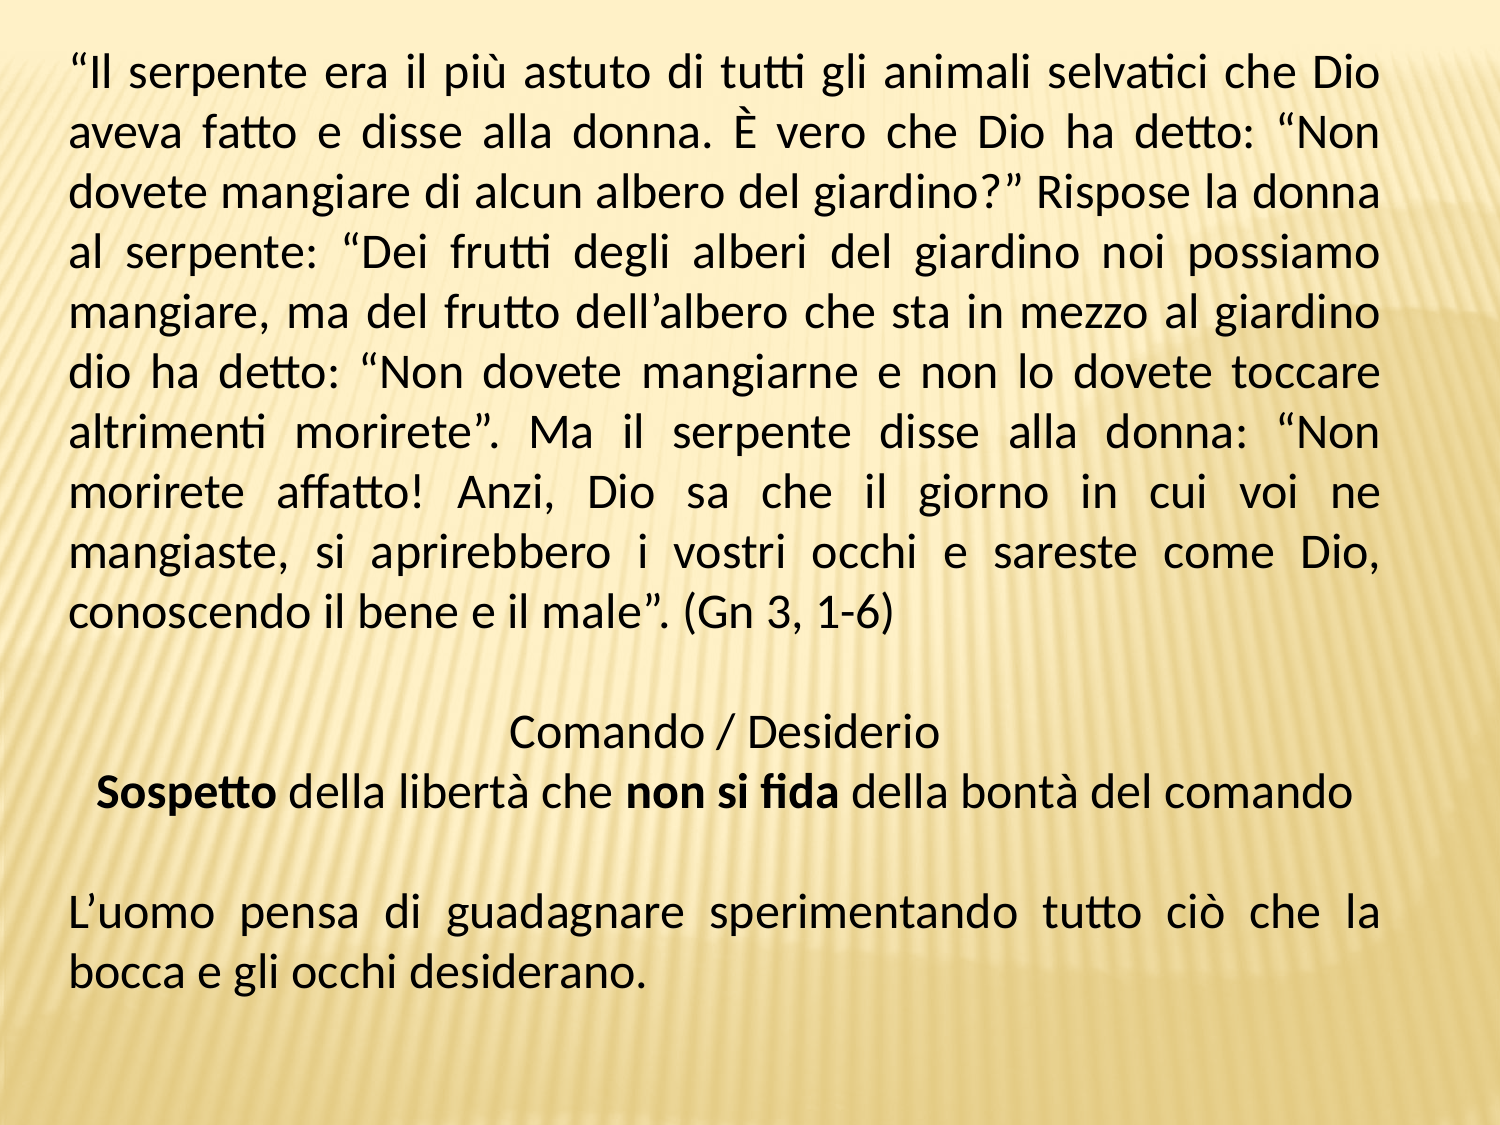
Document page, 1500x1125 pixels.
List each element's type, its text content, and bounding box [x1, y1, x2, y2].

text_box “Il serpente era il più astuto di tutti gli animali selvatici che Dio aveva fatto e disse alla donna. È vero che Dio ha detto: “Non dovete mangiare di alcun albero del giardino?” Rispose la donna al serpente: “Dei frutti degli alberi del giardino noi possiamo mangiare, ma del frutto dell’albero che sta in mezzo al giardino dio ha detto: “Non dovete mangiarne e non lo dovete toccare altrimenti morirete”. Ma il serpente disse alla donna: “Non morirete affatto! Anzi, Dio sa che il giorno in cui voi ne mangiaste, si aprirebbero i vostri occhi e sareste come Dio, conoscendo il bene e il male”. (Gn 3, 1-6) Comando / Desiderio Sospetto della libertà che non si fida della bontà del comando L’uomo pensa di guadagnare sperimentando tutto ciò che la bocca e gli occhi desiderano. [53, 30, 1412, 1077]
